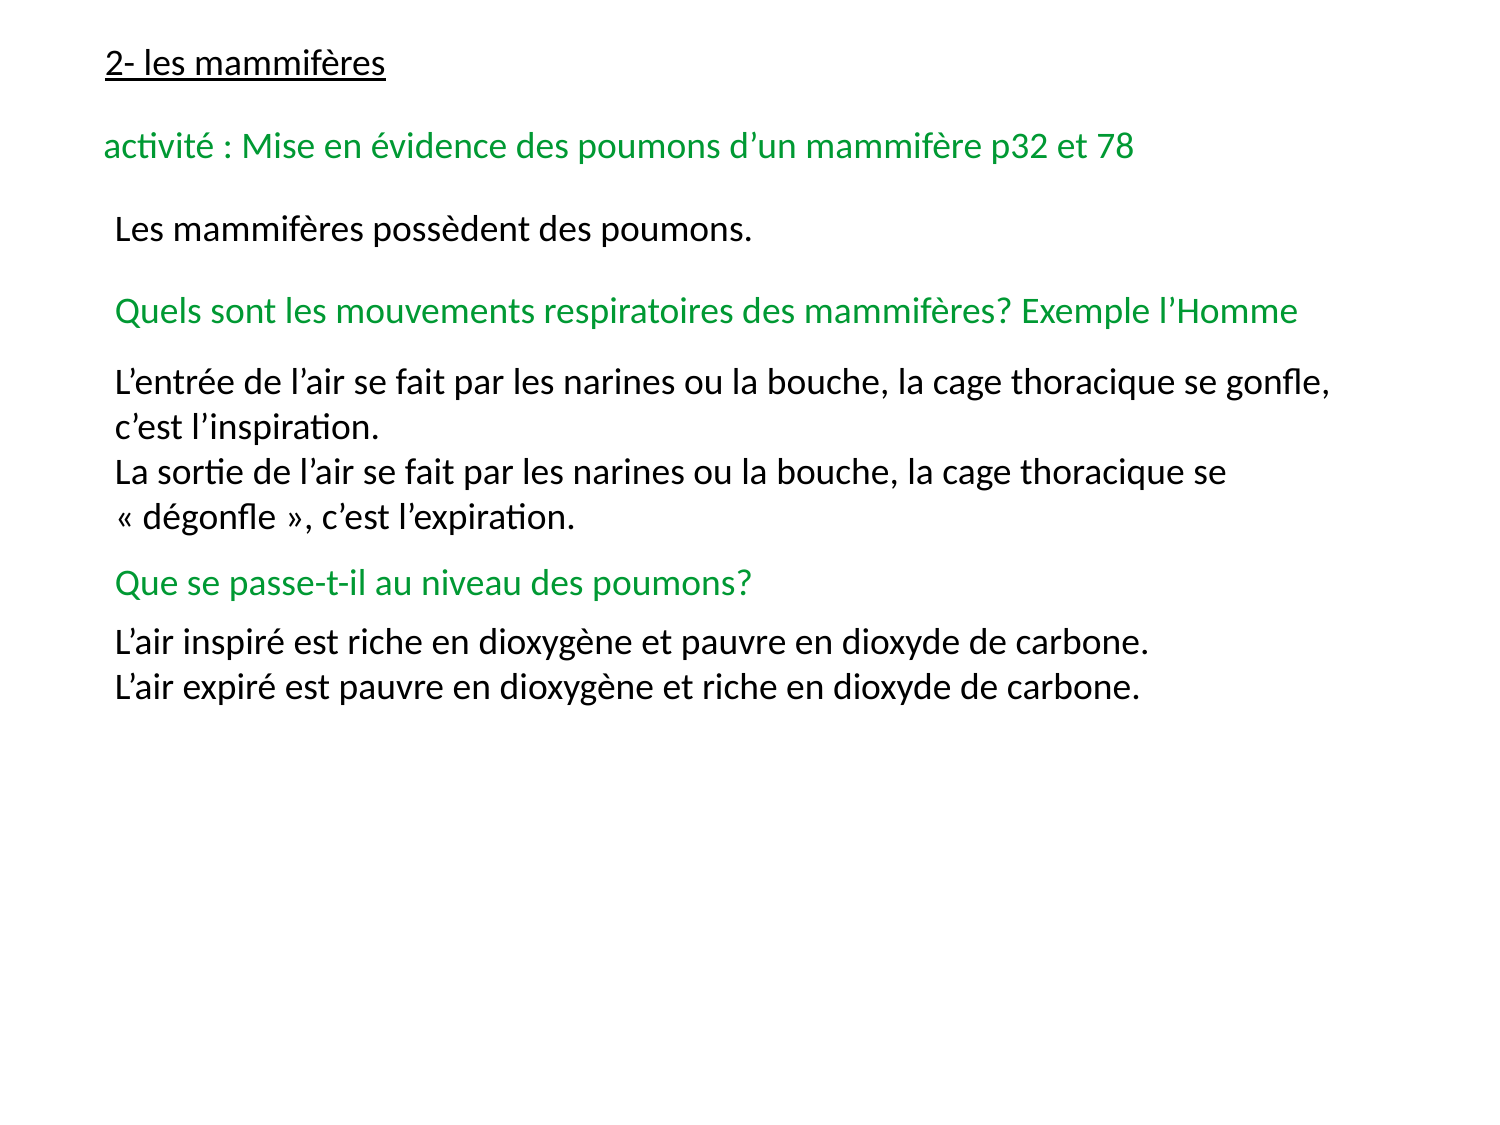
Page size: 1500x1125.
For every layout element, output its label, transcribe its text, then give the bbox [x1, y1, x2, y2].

text_box L’air inspiré est riche en dioxygène et pauvre en dioxyde de carbone. L’air expiré est pauvre en dioxygène et riche en dioxyde de carbone. [100, 609, 1436, 715]
text_box 2- les mammifères [90, 30, 401, 91]
text_box L’entrée de l’air se fait par les narines ou la bouche, la cage thoracique se gonfle, c’est l’inspiration. La sortie de l’air se fait par les narines ou la bouche, la cage thoracique se « dégonfle », c’est l’expiration. [100, 349, 1388, 545]
text_box activité : Mise en évidence des poumons d’un mammifère p32 et 78 [88, 113, 1500, 174]
text_box Quels sont les mouvements respiratoires des mammifères? Exemple l’Homme [100, 278, 1400, 339]
text_box Que se passe-t-il au niveau des poumons? [100, 550, 1465, 611]
text_box Les mammifères possèdent des poumons. [100, 196, 1424, 257]
